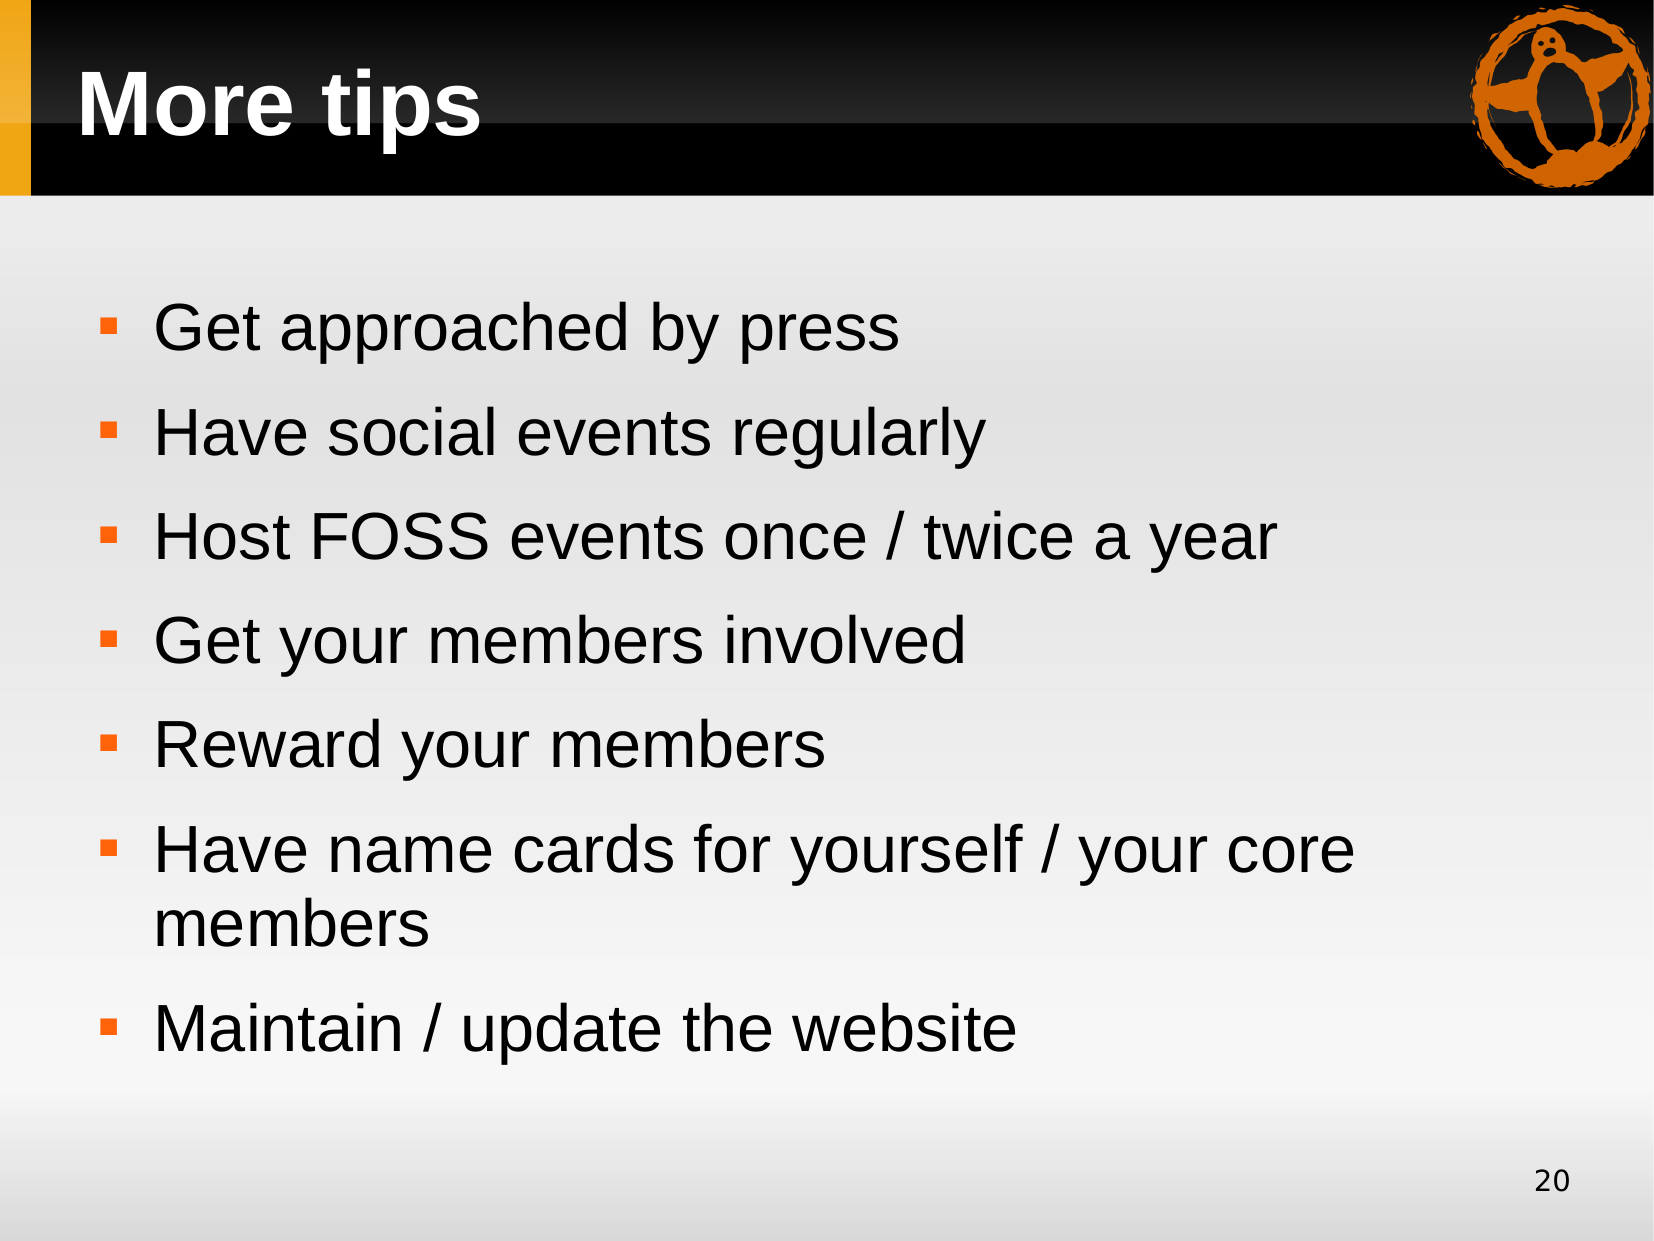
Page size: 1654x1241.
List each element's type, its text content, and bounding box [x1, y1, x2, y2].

list Get approached by press Have social events regularly Host FOSS events once / twice a year Get your members involved Reward your members Have name cards for yourself / your core members Maintain / update the website [82, 290, 1571, 1109]
picture [0, 0, 1654, 1241]
title More tips [76, 0, 1565, 208]
